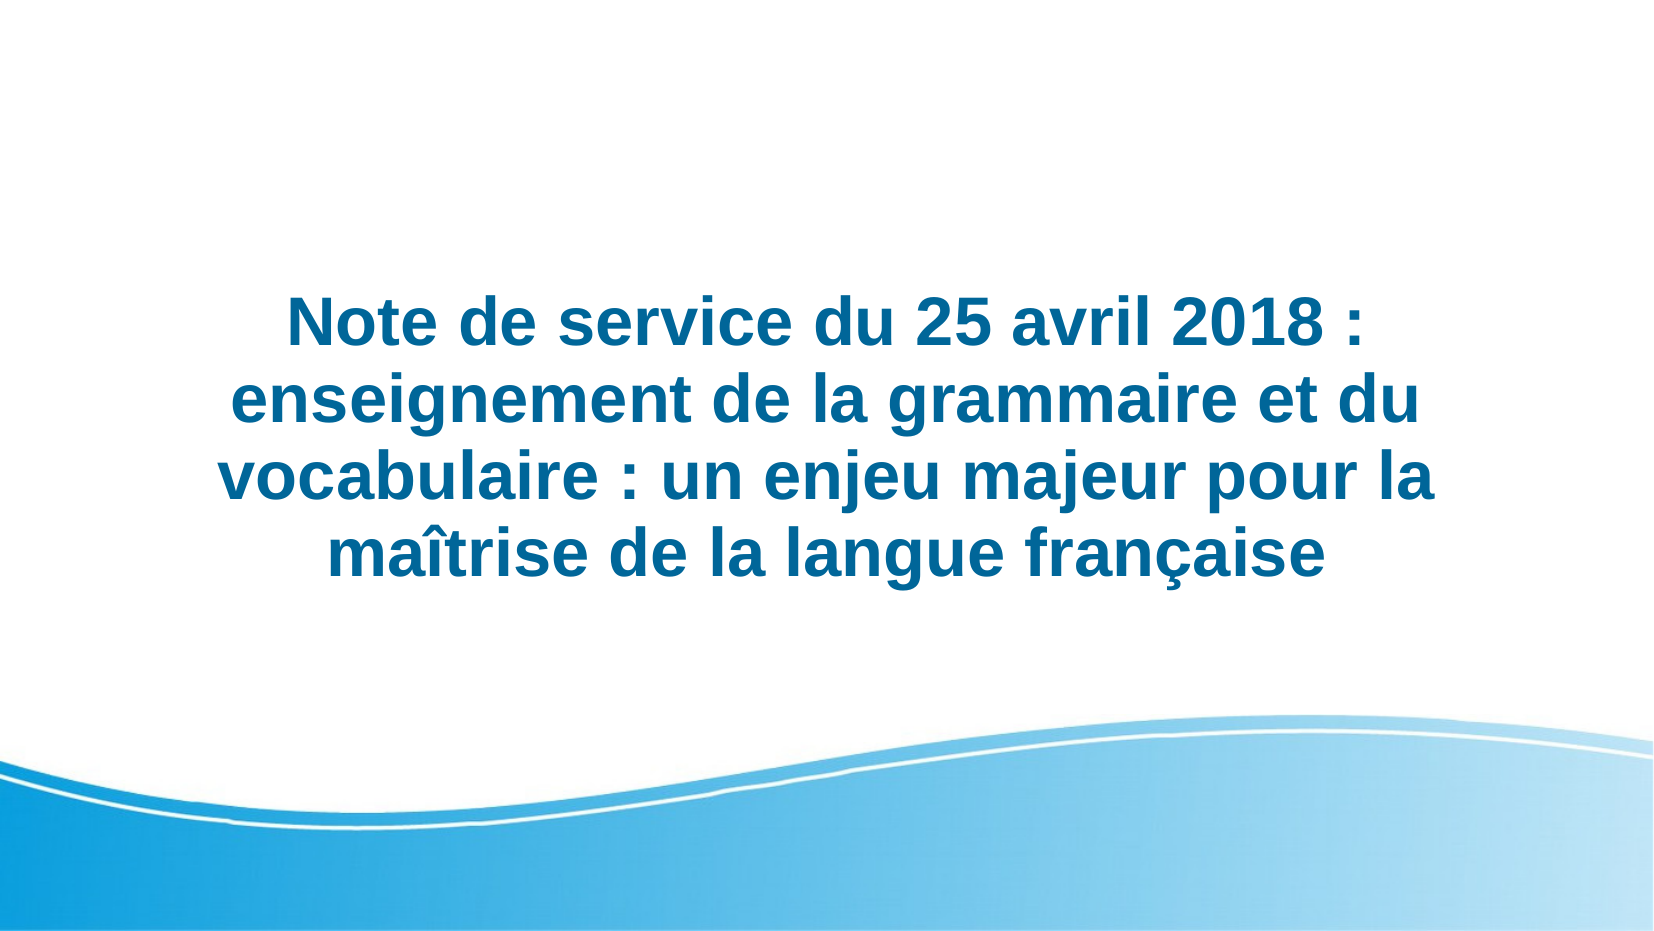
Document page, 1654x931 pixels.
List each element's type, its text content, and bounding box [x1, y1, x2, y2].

title Note de service du 25 avril 2018 : enseignement de la grammaire et du vocabulaire : un enjeu majeur pour la maîtrise de la langue française [82, 283, 1571, 591]
picture [0, 714, 1654, 931]
